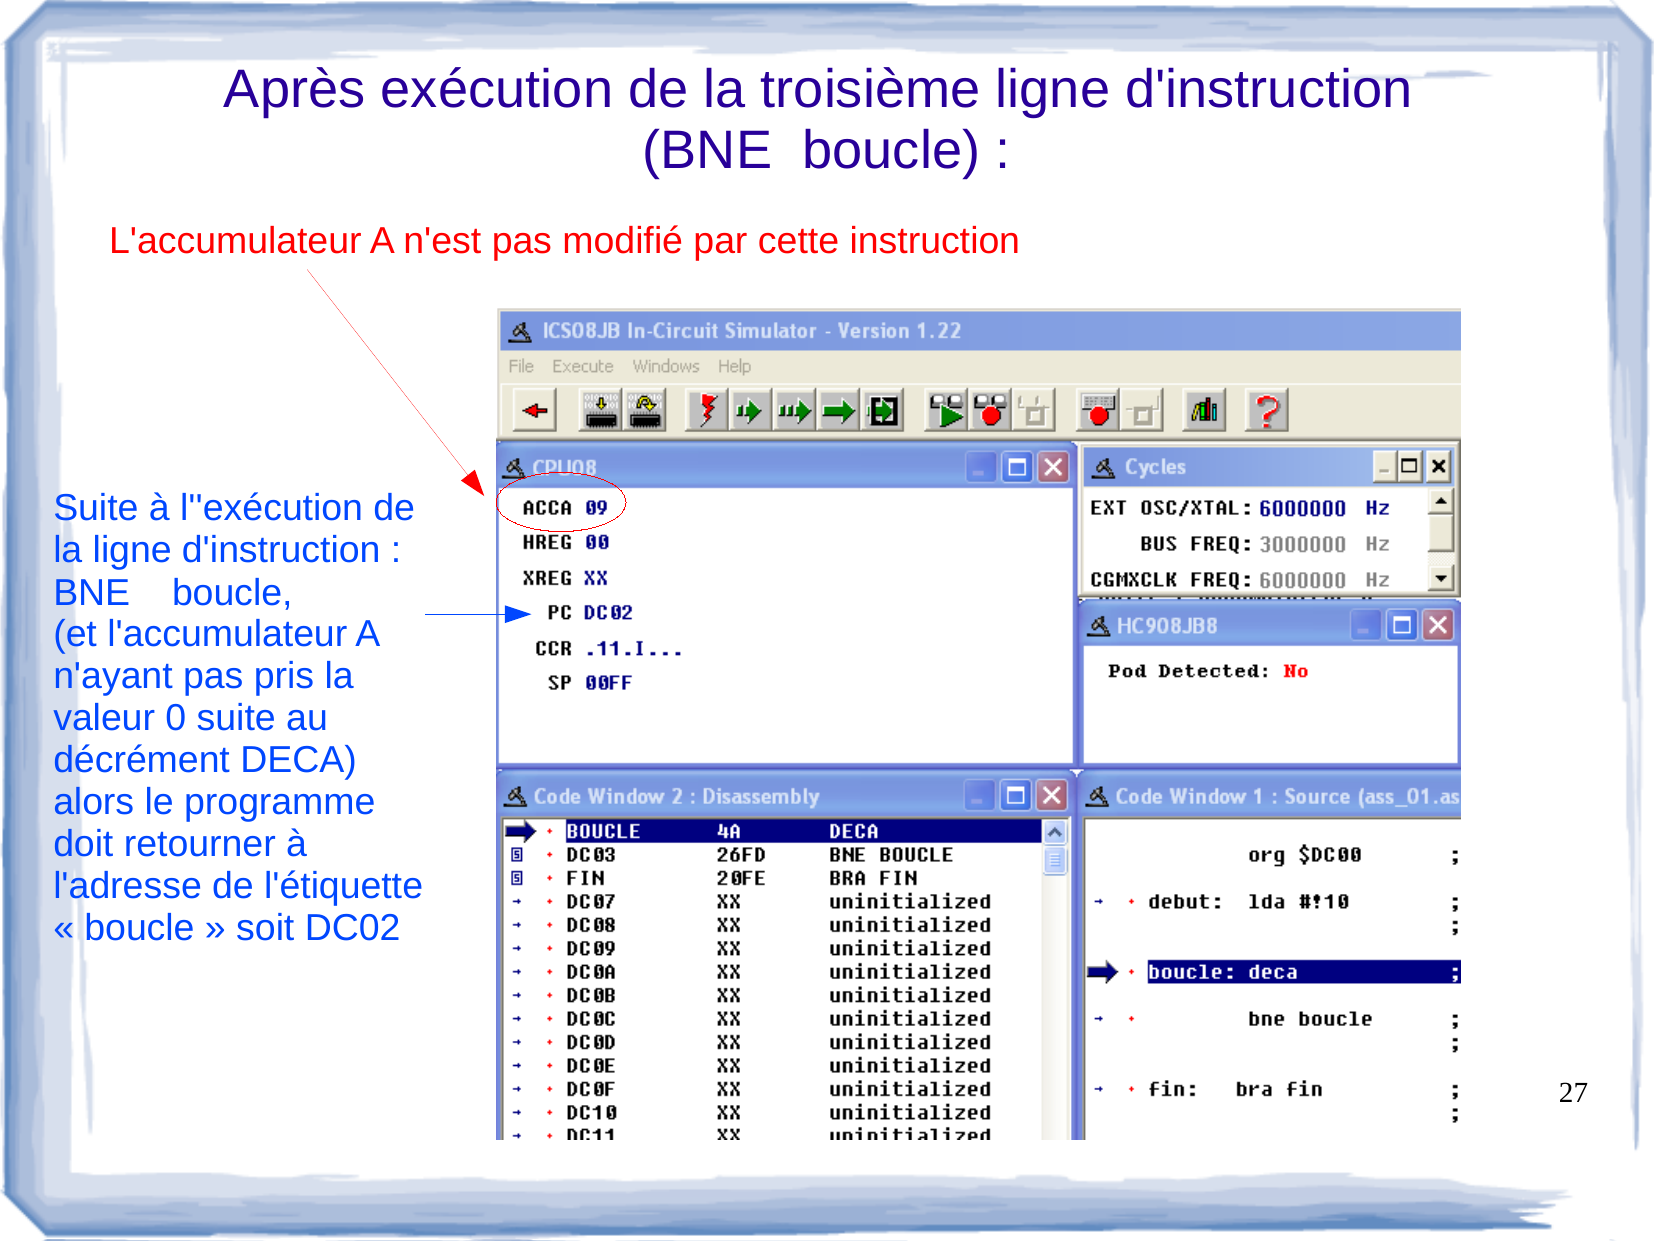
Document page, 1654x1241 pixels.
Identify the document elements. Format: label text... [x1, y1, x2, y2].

title Après exécution de la troisième ligne d'instruction (BNE boucle) : [82, 49, 1571, 189]
picture [0, 0, 1654, 1241]
text_box Suite à l''exécution de la ligne d'instruction : BNE boucle, (et l'accumulateur A n'ayant pas pris la valeur 0 suite au décrément DECA) alors le programme doit retourner à l'adresse de l'étiquette « boucle » soit DC02 [38, 479, 449, 957]
text_box L'accumulateur A n'est pas modifié par cette instruction [94, 212, 1111, 270]
